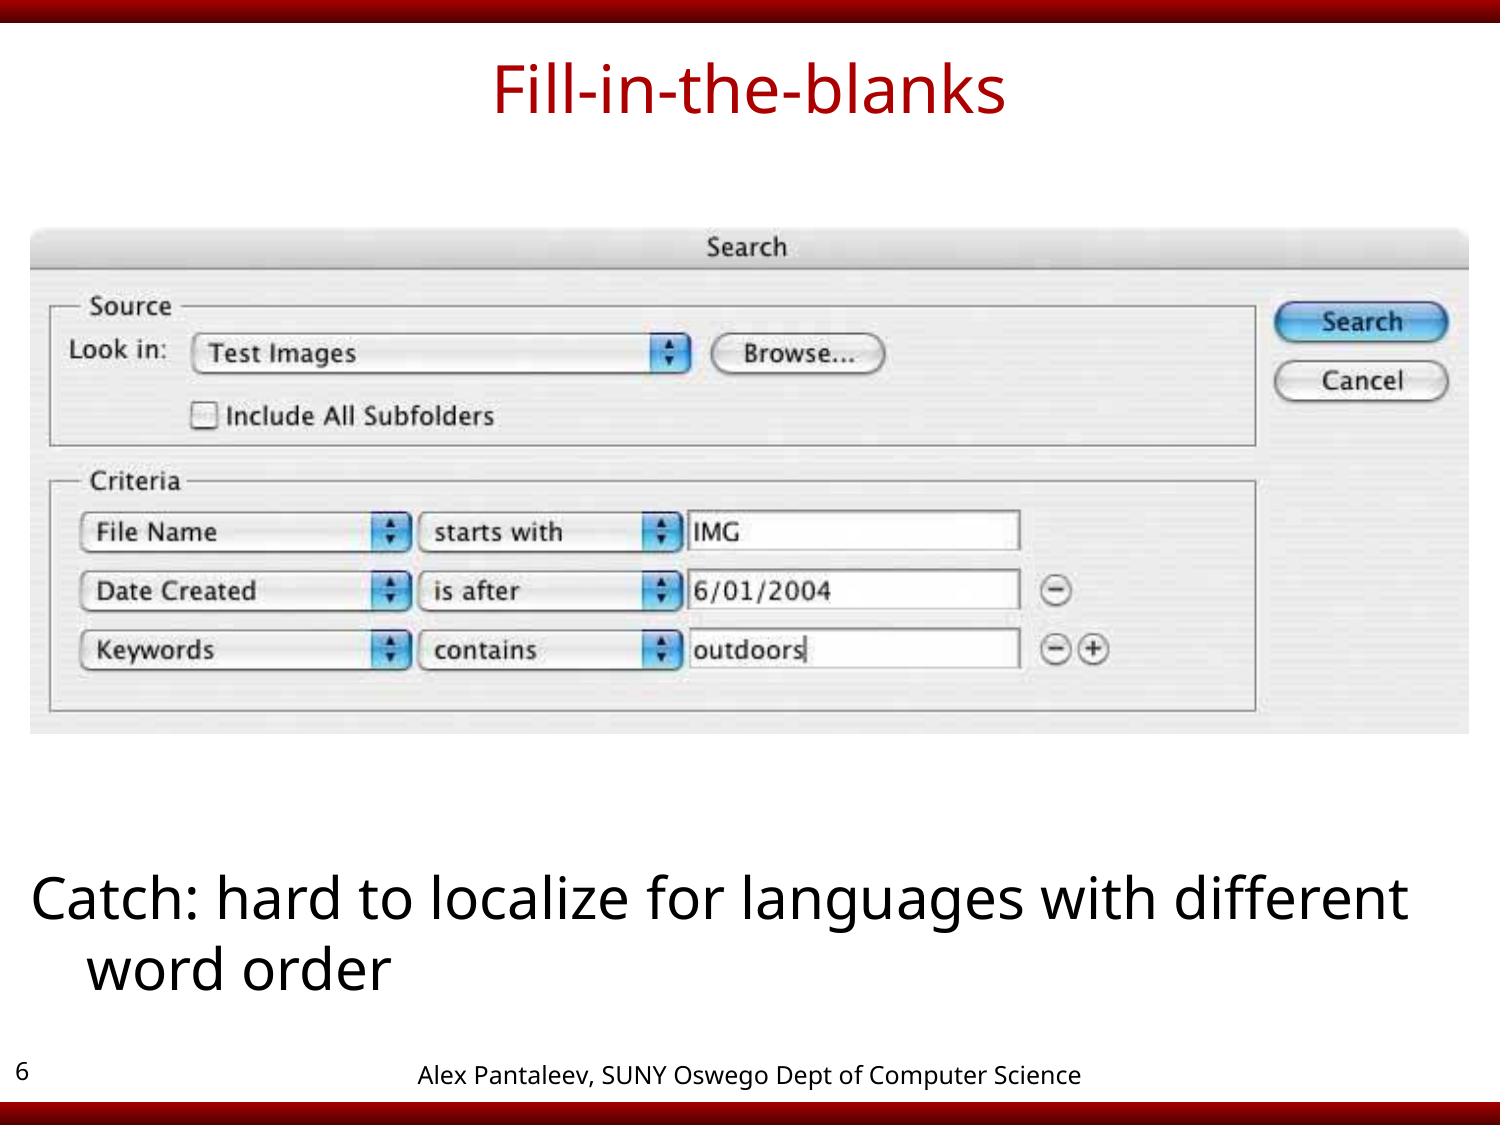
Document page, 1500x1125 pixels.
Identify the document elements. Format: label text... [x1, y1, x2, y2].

title Fill-in-the-blanks [0, 24, 1500, 150]
list Catch: hard to localize for languages with different word order [30, 862, 1463, 1013]
picture [30, 227, 1469, 734]
